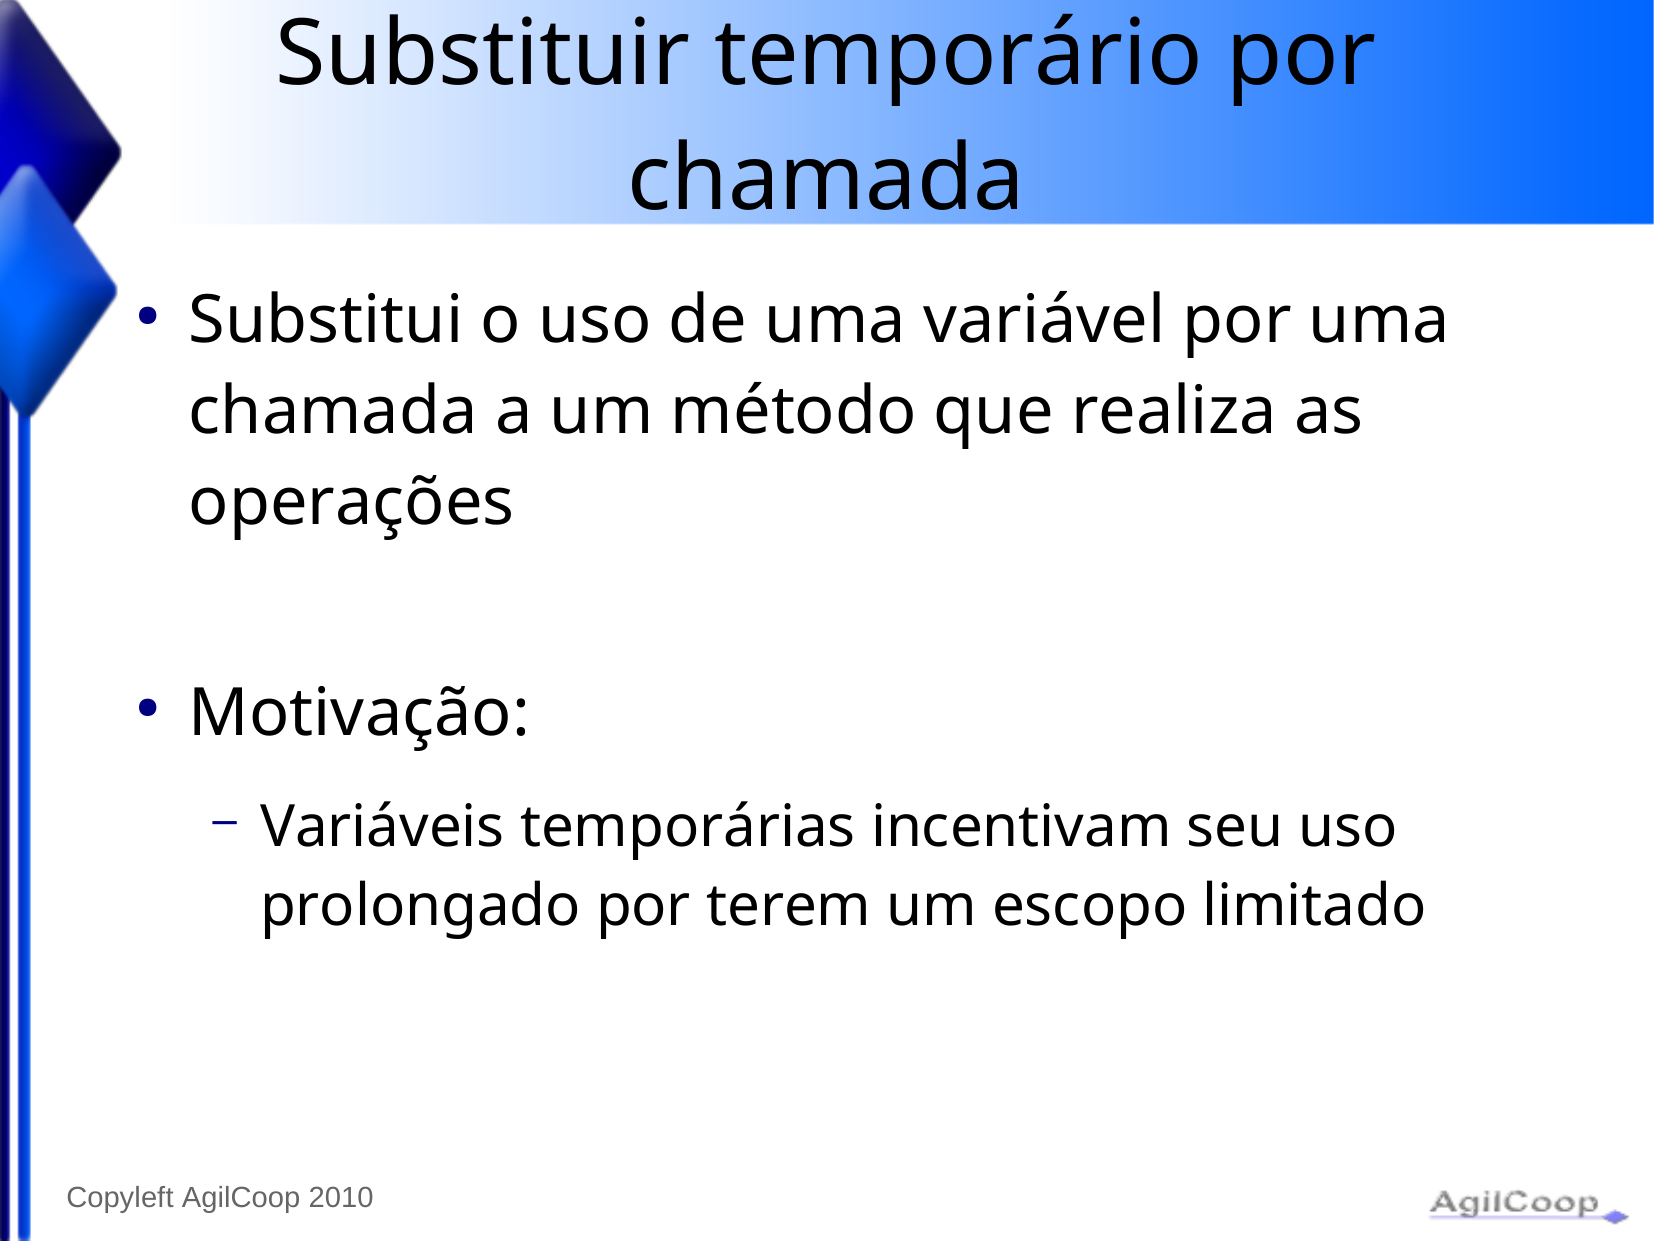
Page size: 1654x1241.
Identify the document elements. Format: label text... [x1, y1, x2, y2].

title Substituir temporário por chamada [82, 15, 1571, 208]
list Substitui o uso de uma variável por uma chamada a um método que realiza as operações Motivação: Variáveis temporárias incentivam seu uso prolongado por terem um escopo limitado [118, 271, 1607, 1108]
picture [0, 0, 1654, 1241]
